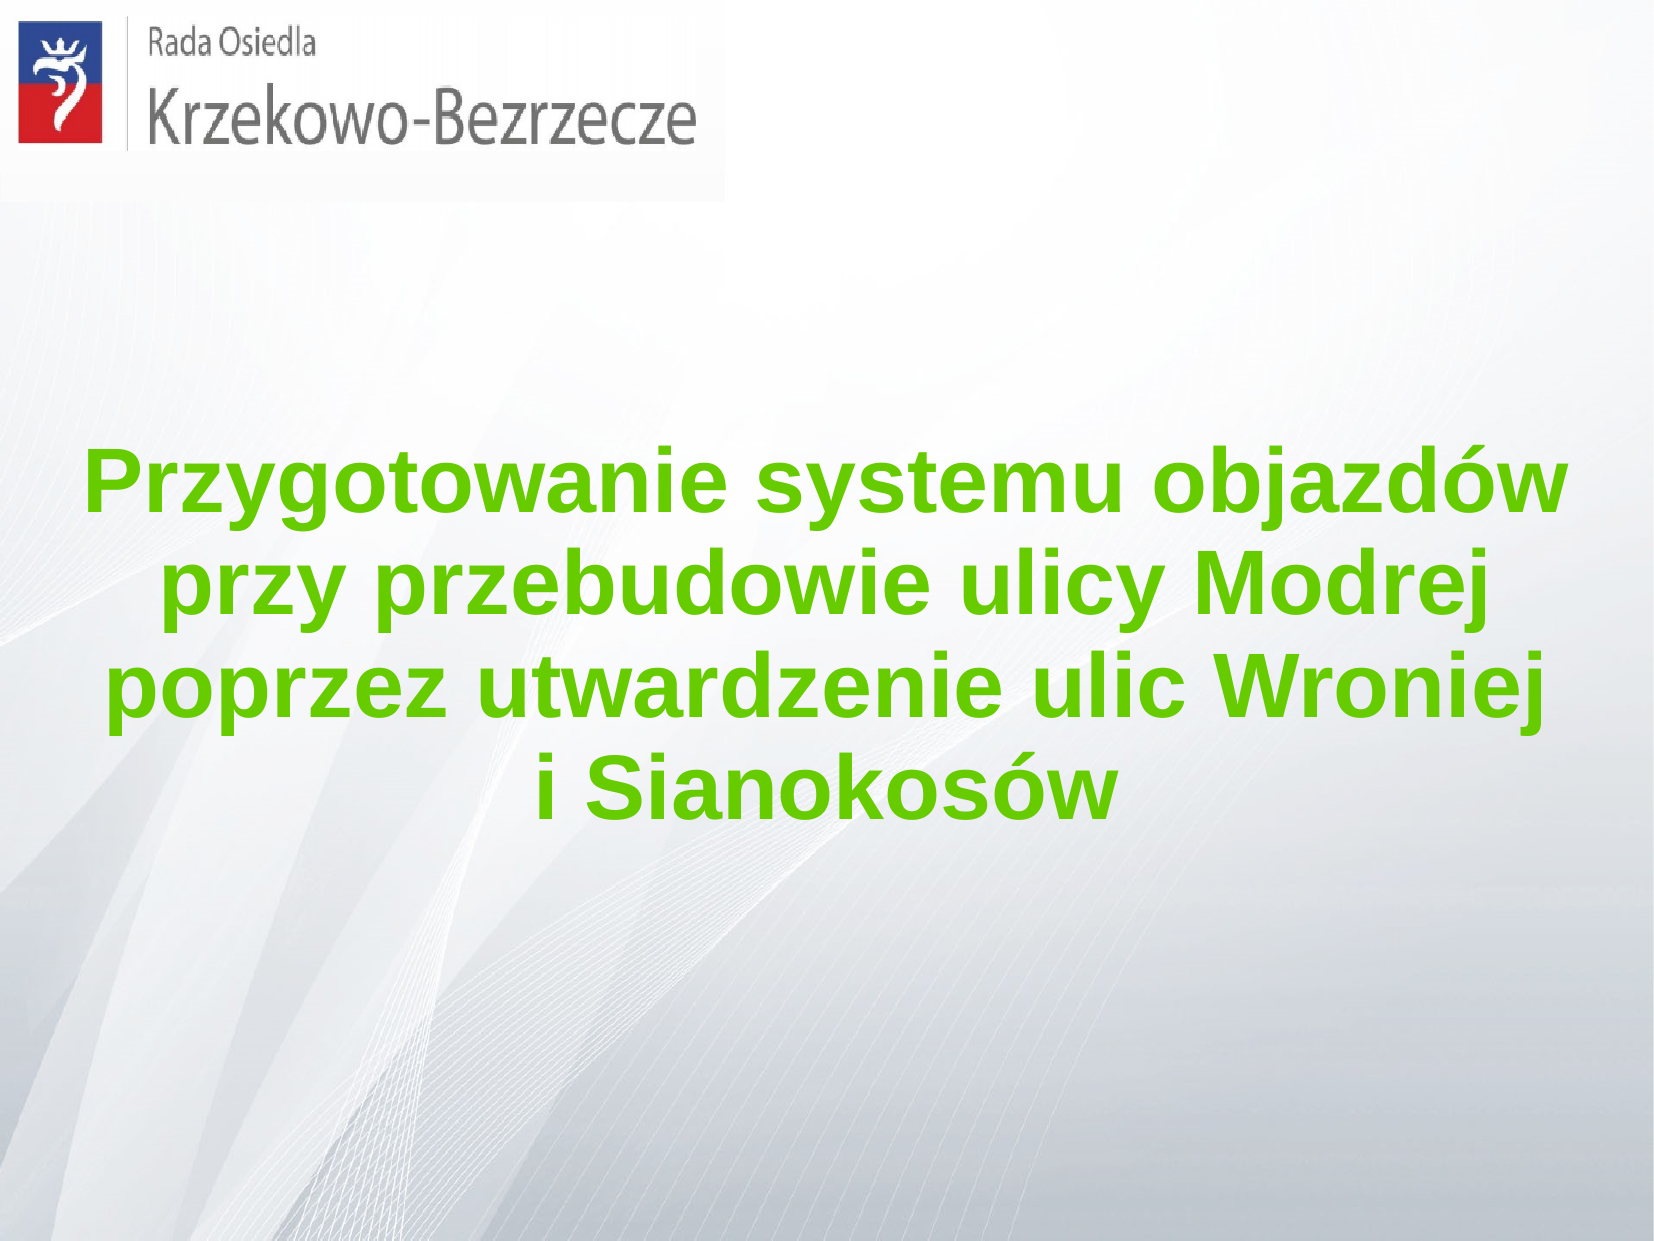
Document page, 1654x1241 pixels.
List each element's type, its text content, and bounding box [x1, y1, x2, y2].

title Przygotowanie systemu objazdów przy przebudowie ulicy Modrej poprzez utwardzenie ulic Wroniej i Sianokosów [82, 326, 1571, 840]
picture [0, 0, 1654, 1241]
